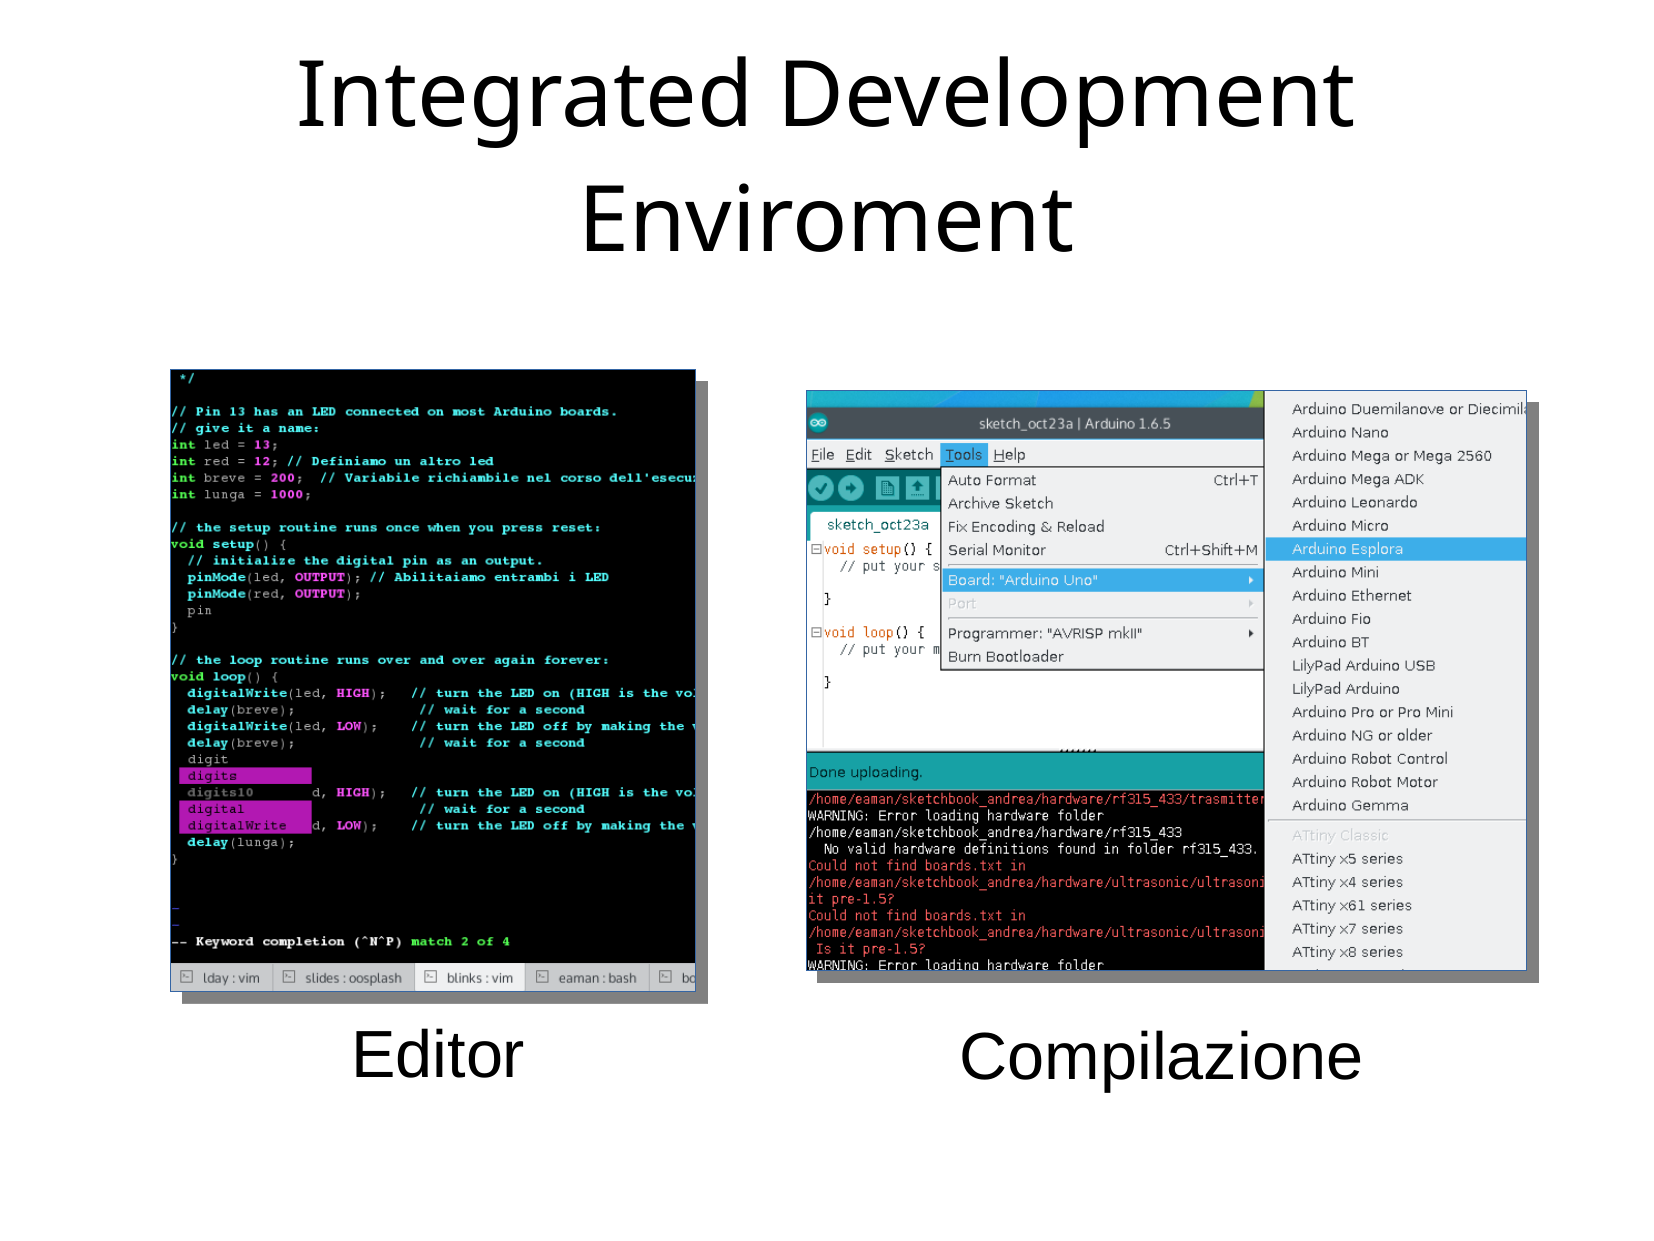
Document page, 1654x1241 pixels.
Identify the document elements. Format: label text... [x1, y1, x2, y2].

text_box Editor [336, 1009, 541, 1100]
picture [806, 390, 1527, 971]
picture [170, 369, 696, 992]
title Integrated Development Enviroment [82, 27, 1571, 279]
text_box Compilazione [945, 1012, 1380, 1102]
